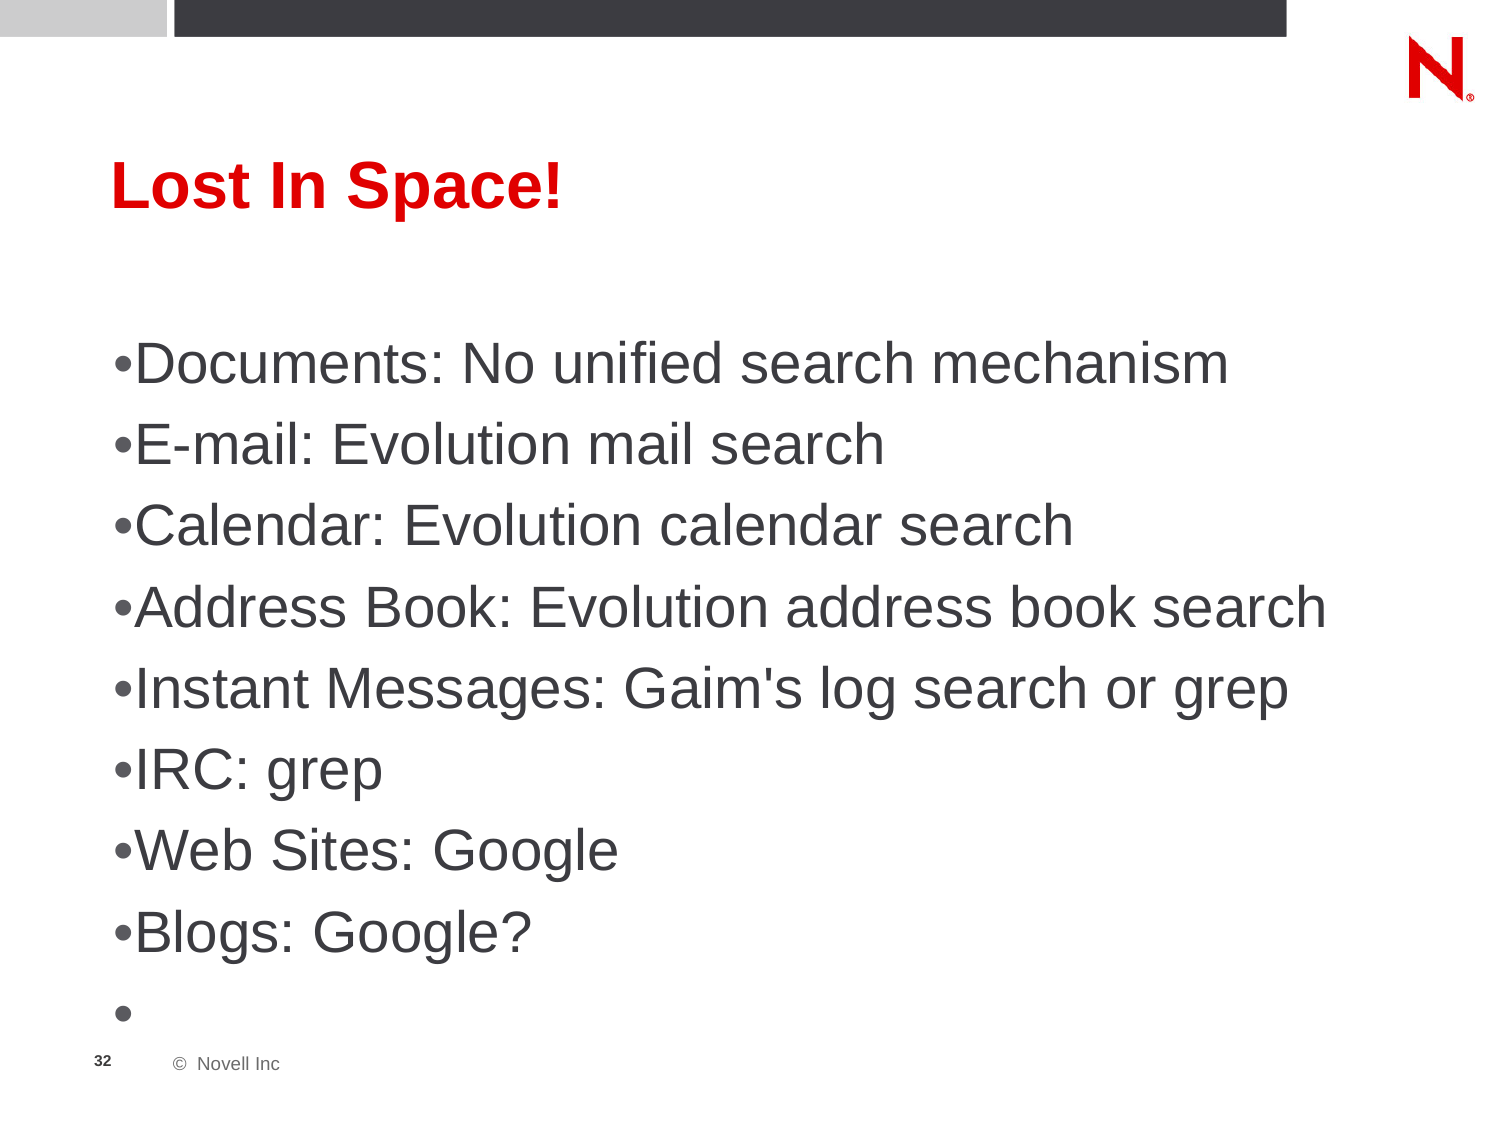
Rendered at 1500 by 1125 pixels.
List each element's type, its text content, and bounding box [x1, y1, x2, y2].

picture [1404, 32, 1477, 105]
title Lost In Space! [110, 93, 1392, 282]
list Documents: No unified search mechanism E-mail: Evolution mail search Calendar: Evolution calendar search Address Book: Evolution address book search Instant Messages: Gaim's log search or grep IRC: grep Web Sites: Google Blogs: Google? [113, 314, 1395, 1089]
